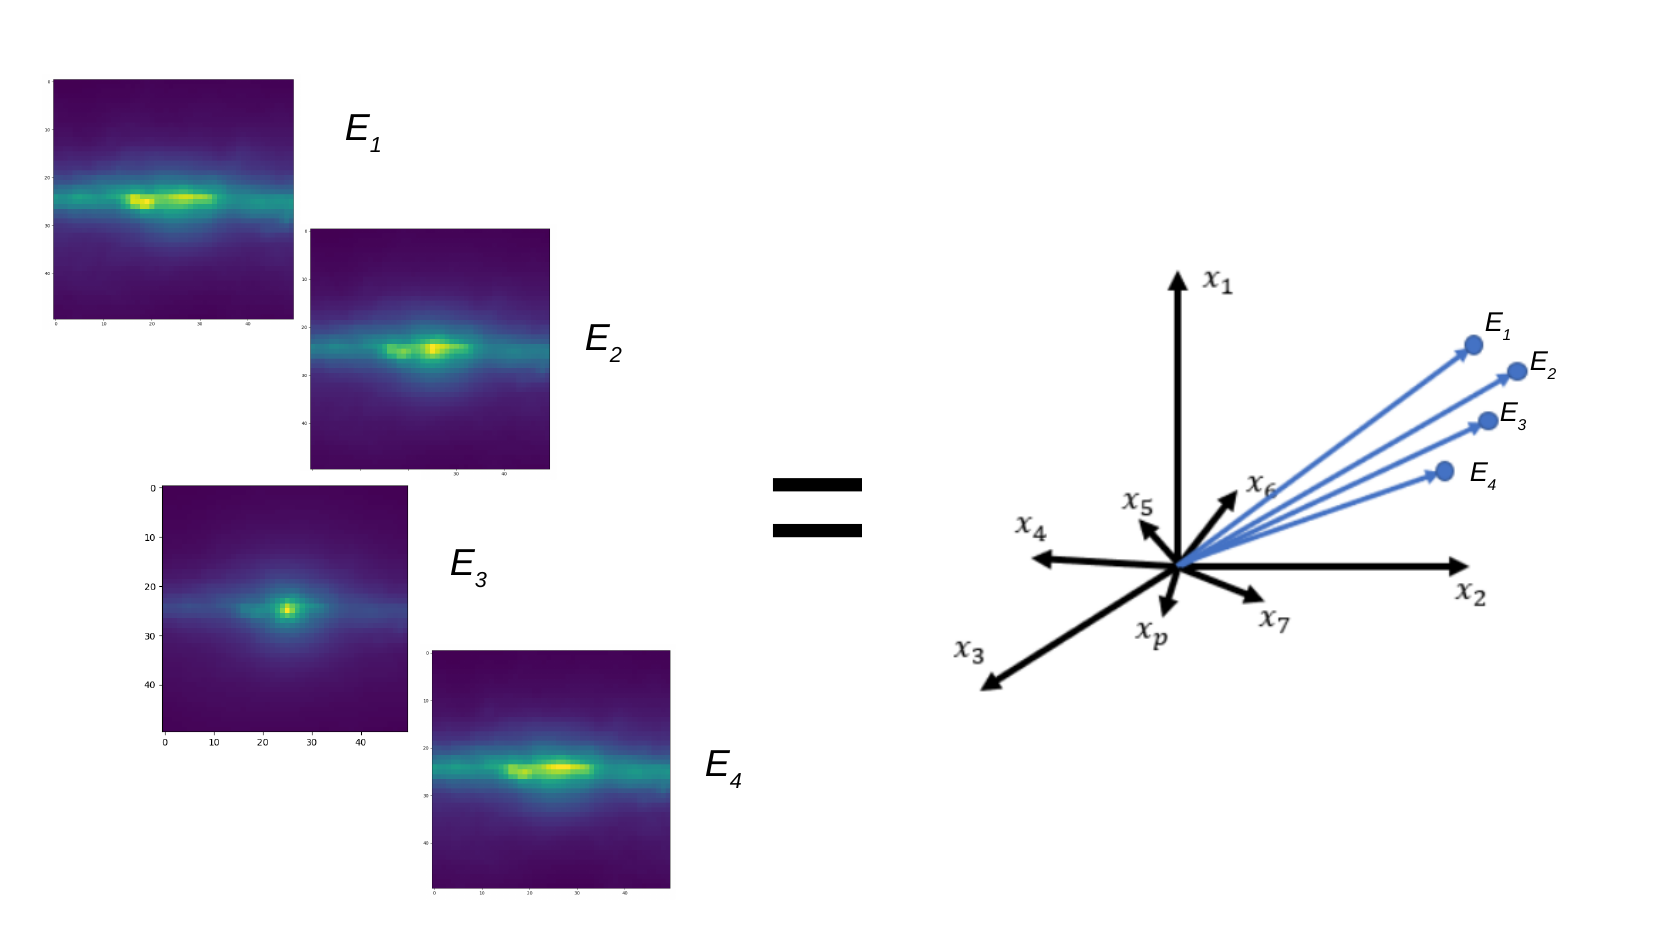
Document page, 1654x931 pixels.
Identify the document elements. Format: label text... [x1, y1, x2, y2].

text_box E3 [435, 534, 511, 601]
text_box E4 [690, 735, 766, 801]
text_box E2 [1515, 338, 1576, 391]
text_box E4 [1455, 450, 1516, 502]
picture [953, 224, 1546, 721]
text_box E1 [1470, 300, 1531, 352]
text_box E3 [1485, 390, 1546, 442]
picture [42, 74, 676, 901]
text_box E2 [570, 309, 646, 376]
text_box = [750, 395, 976, 616]
text_box E1 [330, 99, 406, 166]
